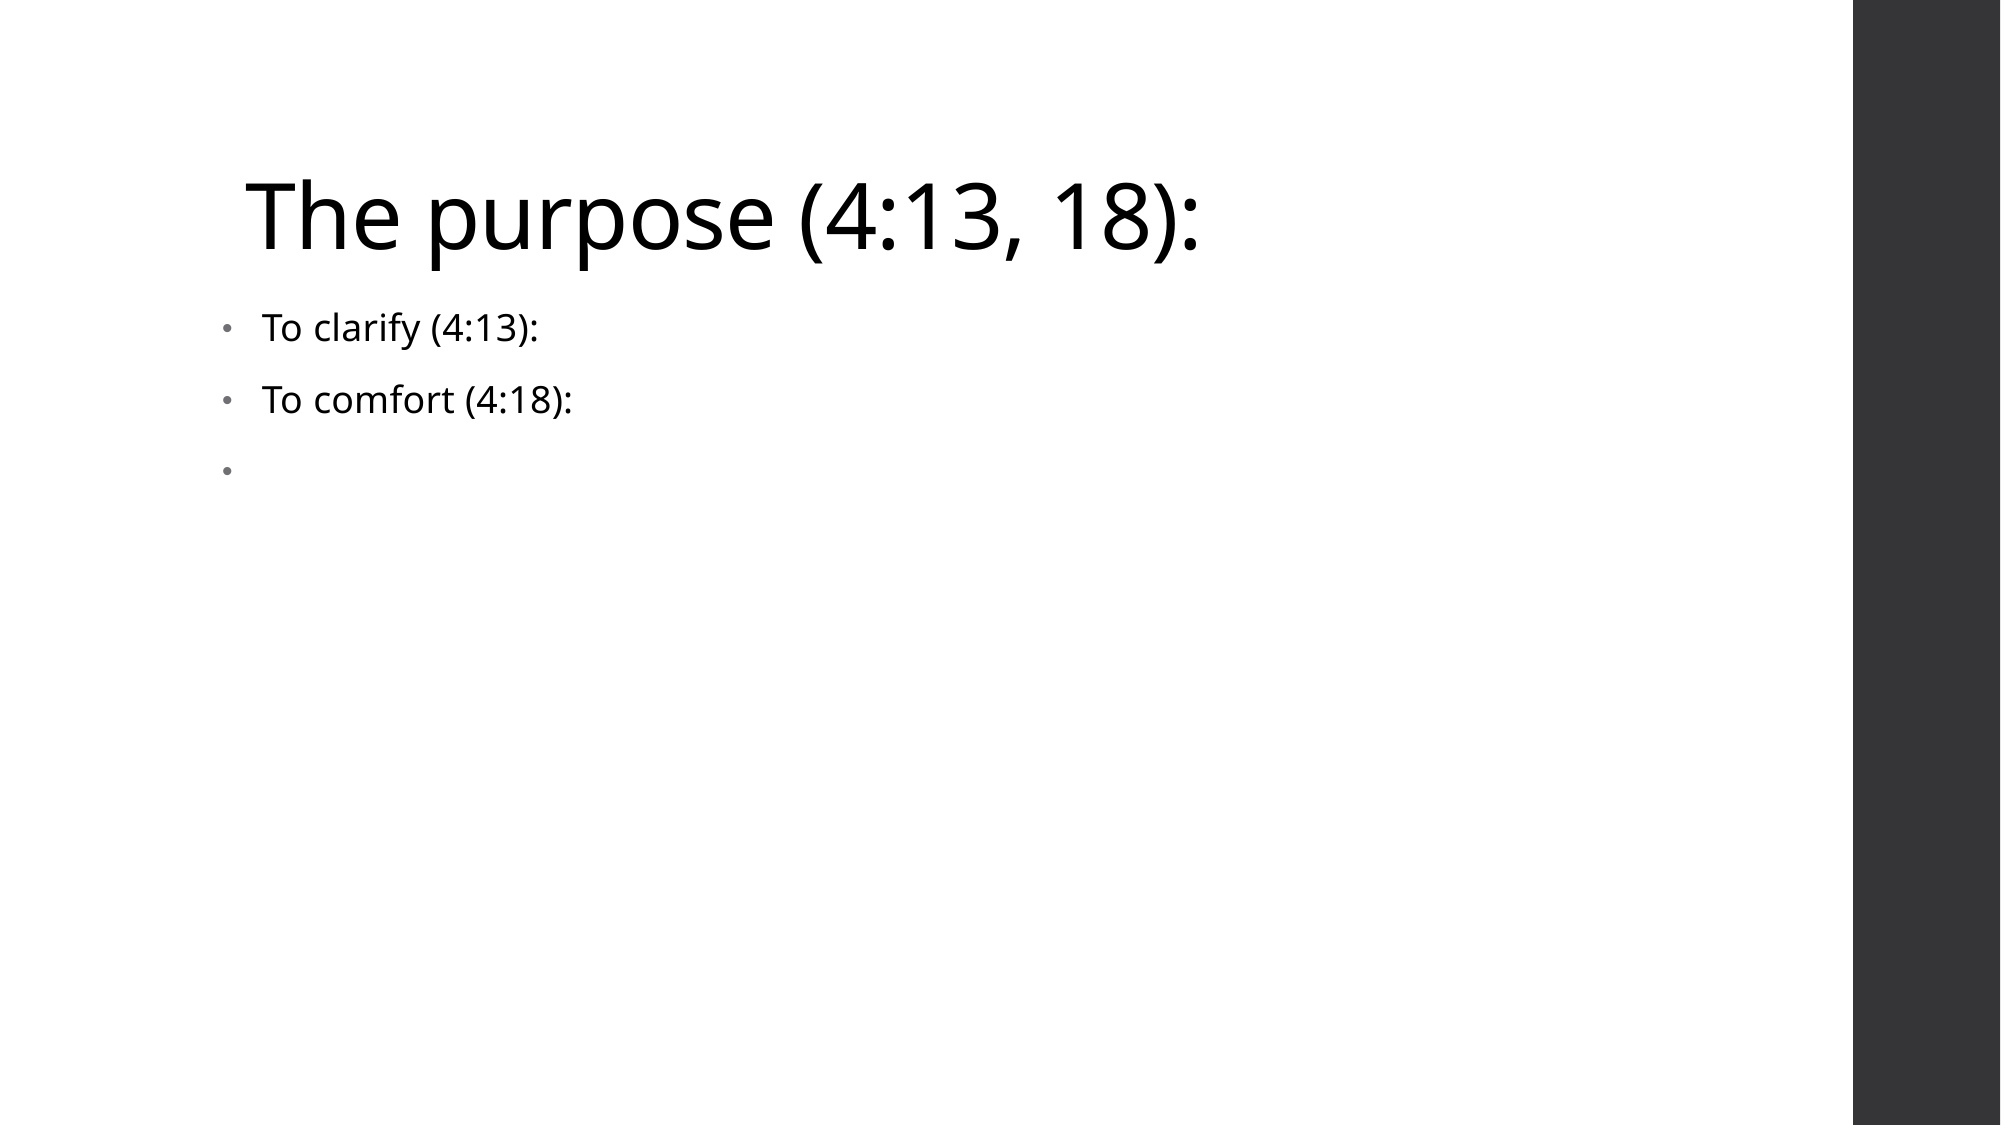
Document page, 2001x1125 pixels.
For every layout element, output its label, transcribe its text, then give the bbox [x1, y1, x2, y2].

list To clarify (4:13): To comfort (4:18): [206, 299, 1617, 1014]
title The purpose (4:13, 18): [206, 60, 1797, 278]
